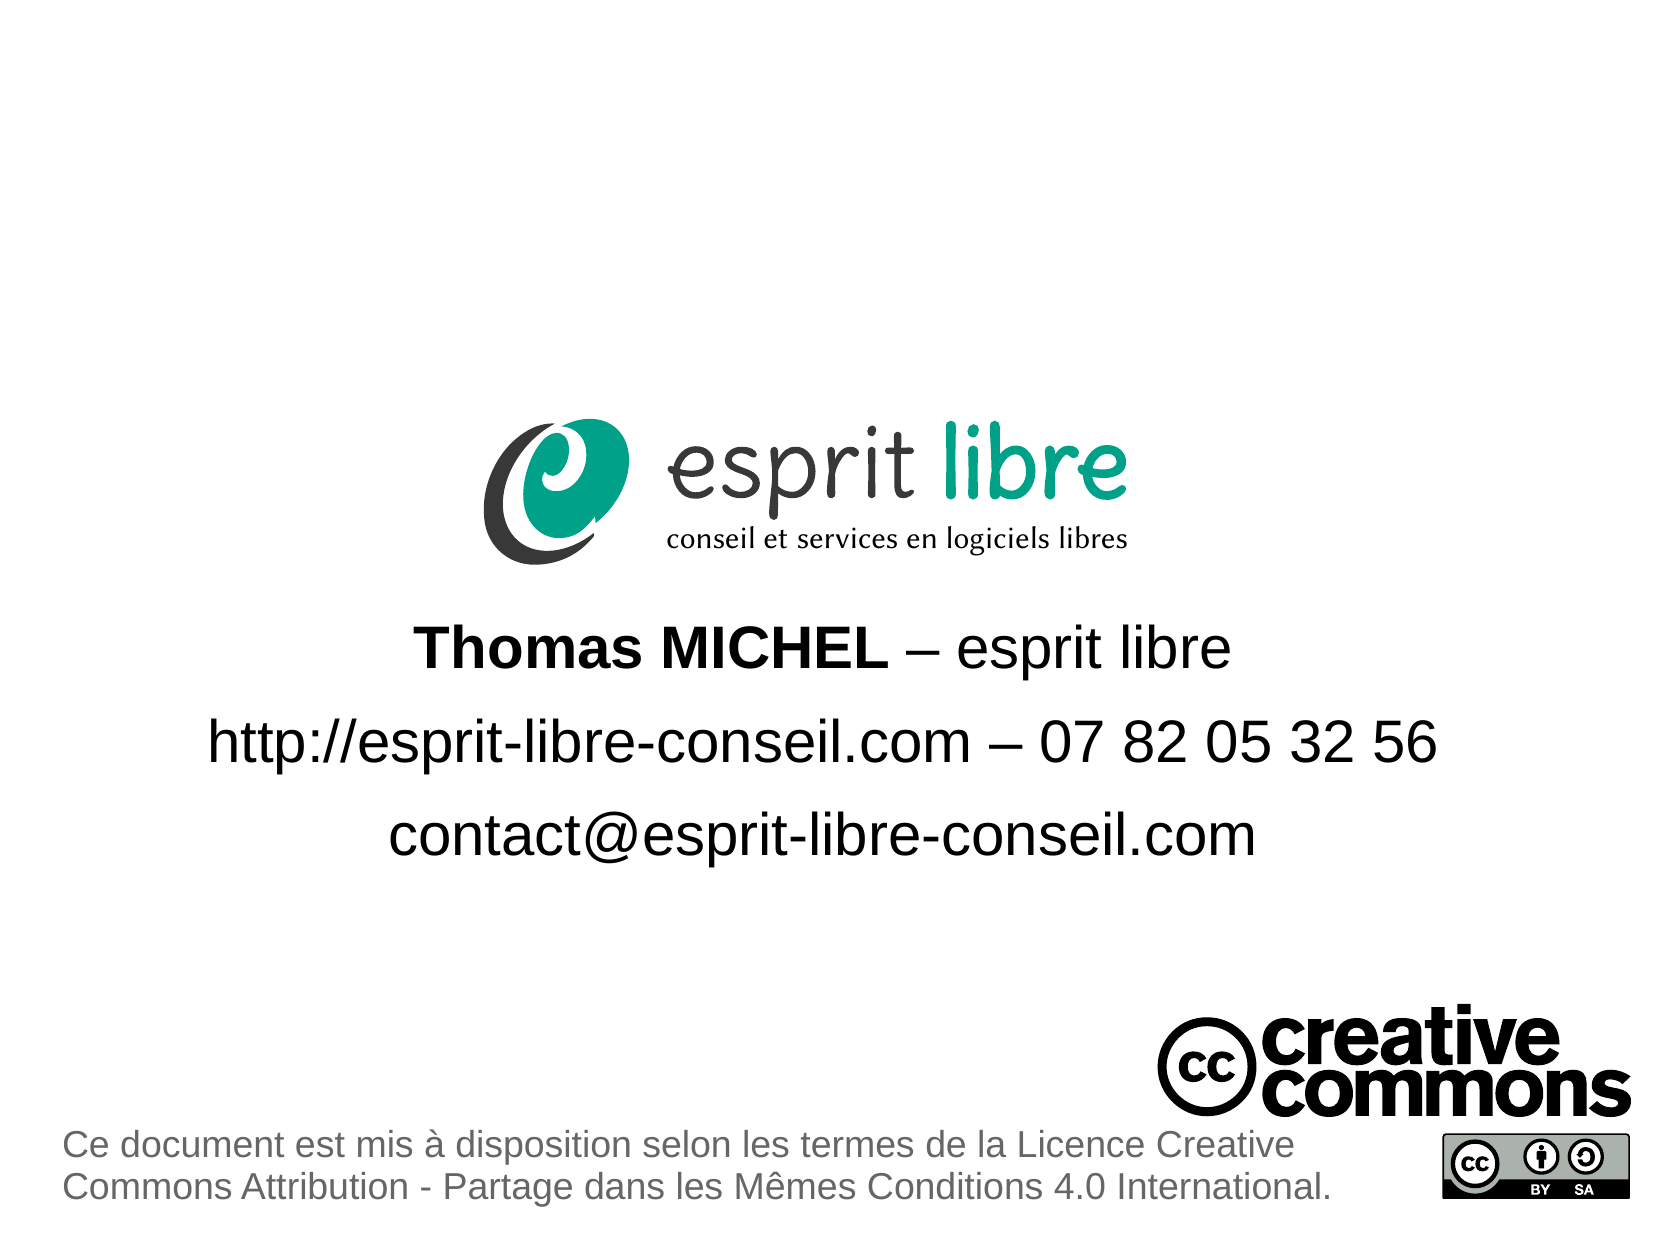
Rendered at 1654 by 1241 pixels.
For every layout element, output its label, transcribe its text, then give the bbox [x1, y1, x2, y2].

picture [1157, 1003, 1632, 1118]
picture [460, 416, 1146, 567]
text_box Ce document est mis à disposition selon les termes de la Licence Creative Commons Attribution - Partage dans les Mêmes Conditions 4.0 International. [47, 1116, 1406, 1216]
list Thomas MICHEL – esprit libre http://esprit-libre-conseil.com – 07 82 05 32 56 contact@esprit-libre-conseil.com [118, 614, 1465, 910]
picture [1442, 1133, 1630, 1199]
